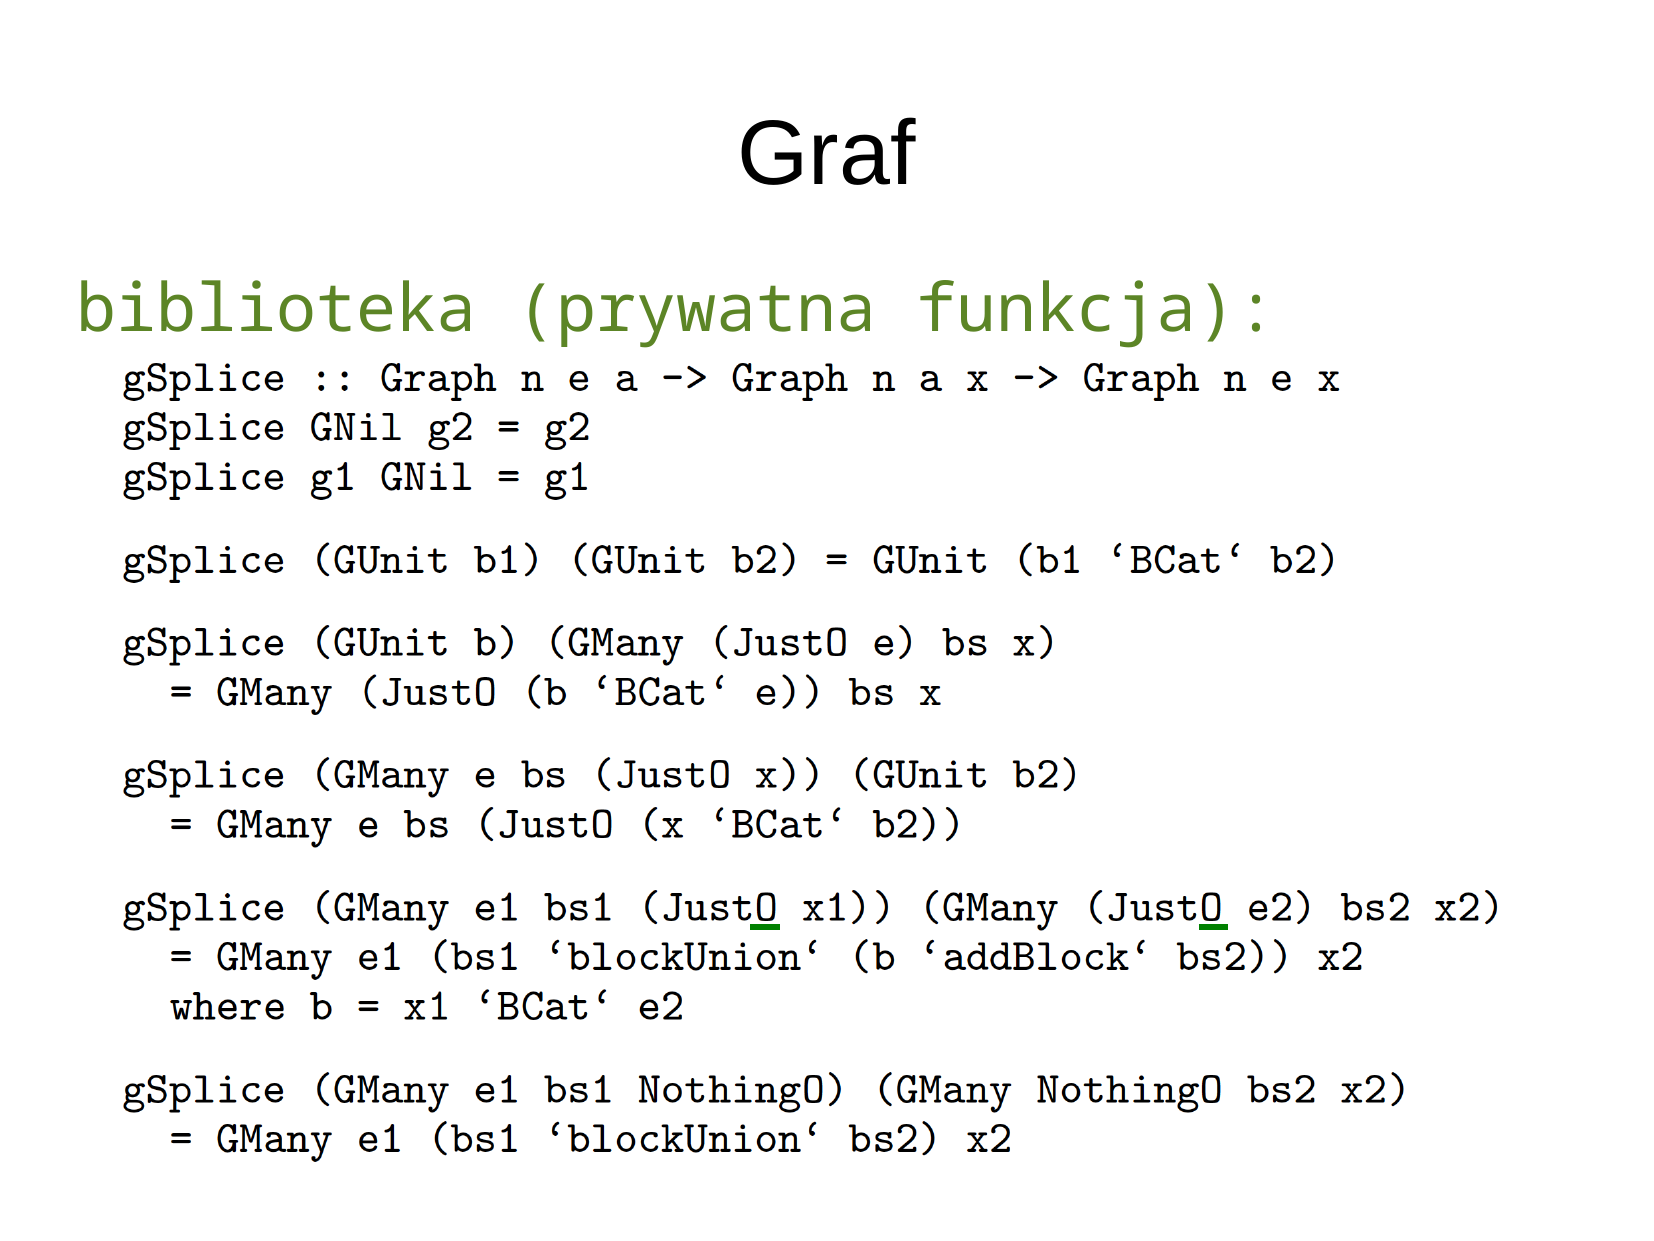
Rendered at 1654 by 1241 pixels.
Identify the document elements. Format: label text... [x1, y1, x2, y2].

picture [100, 354, 1518, 1190]
text_box biblioteka (prywatna funkcja): [59, 250, 1295, 355]
title Graf [82, 49, 1571, 257]
